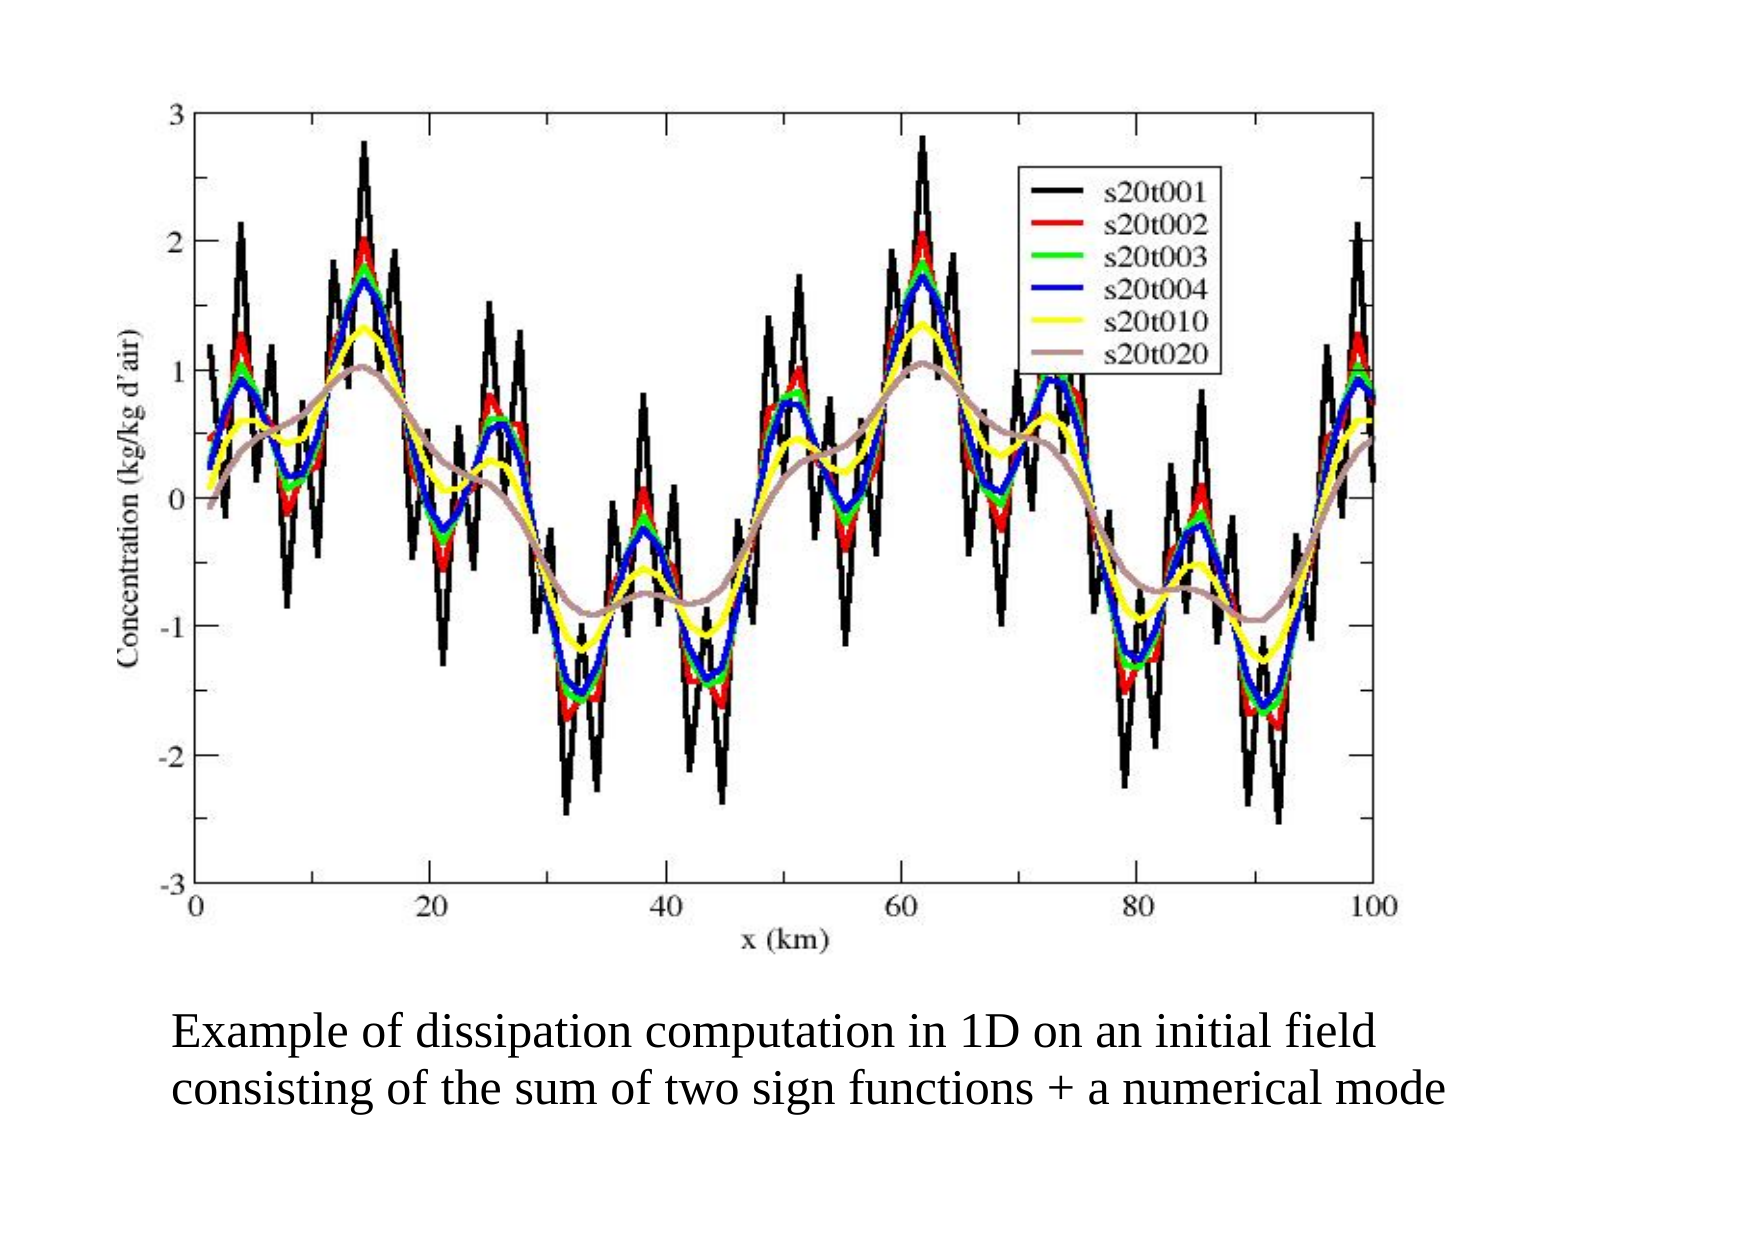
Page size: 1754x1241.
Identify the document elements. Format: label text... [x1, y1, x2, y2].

text_box Example of dissipation computation in 1D on an initial field consisting of the sum of two sign functions + a numerical mode [156, 994, 1463, 1124]
picture [117, 58, 1446, 968]
